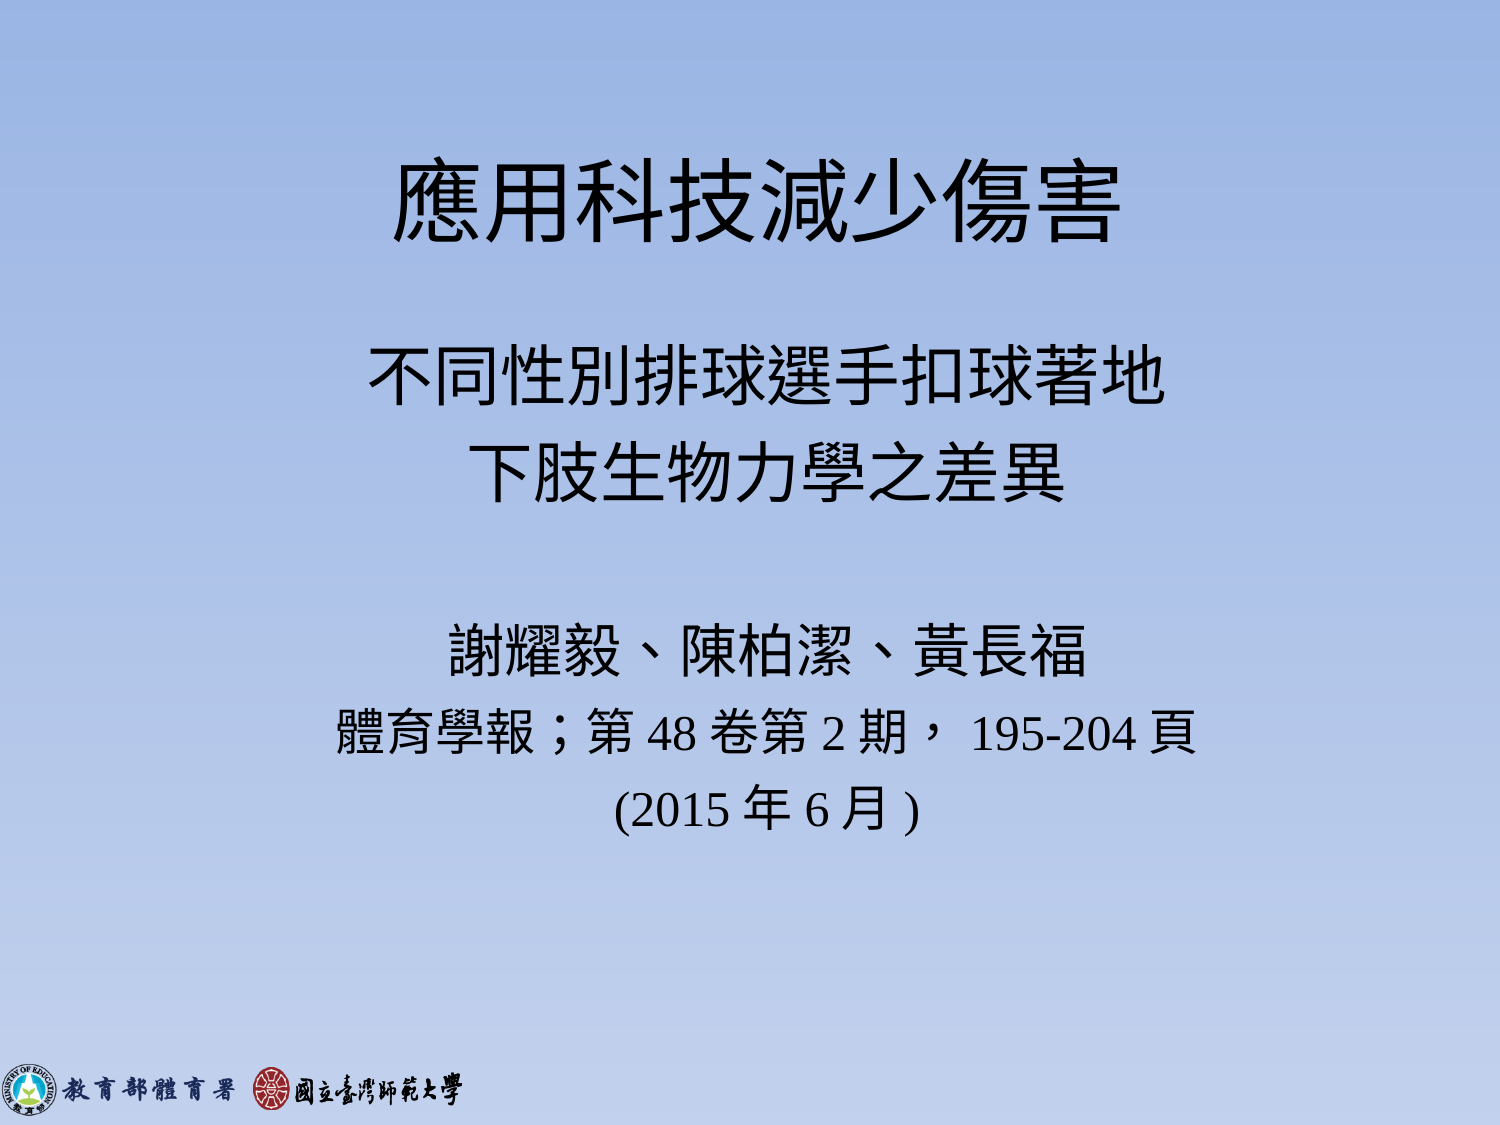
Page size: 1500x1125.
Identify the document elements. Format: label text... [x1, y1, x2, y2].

title 應用科技減少傷害 [121, 78, 1397, 320]
subtitle 不同性別排球選手扣球著地 下肢生物力學之差異 謝耀毅、陳柏潔、黃長福 體育學報；第48卷第2期，195-204頁 (2015年6月) [242, 326, 1293, 561]
picture [253, 1067, 462, 1110]
picture [0, 1051, 243, 1125]
